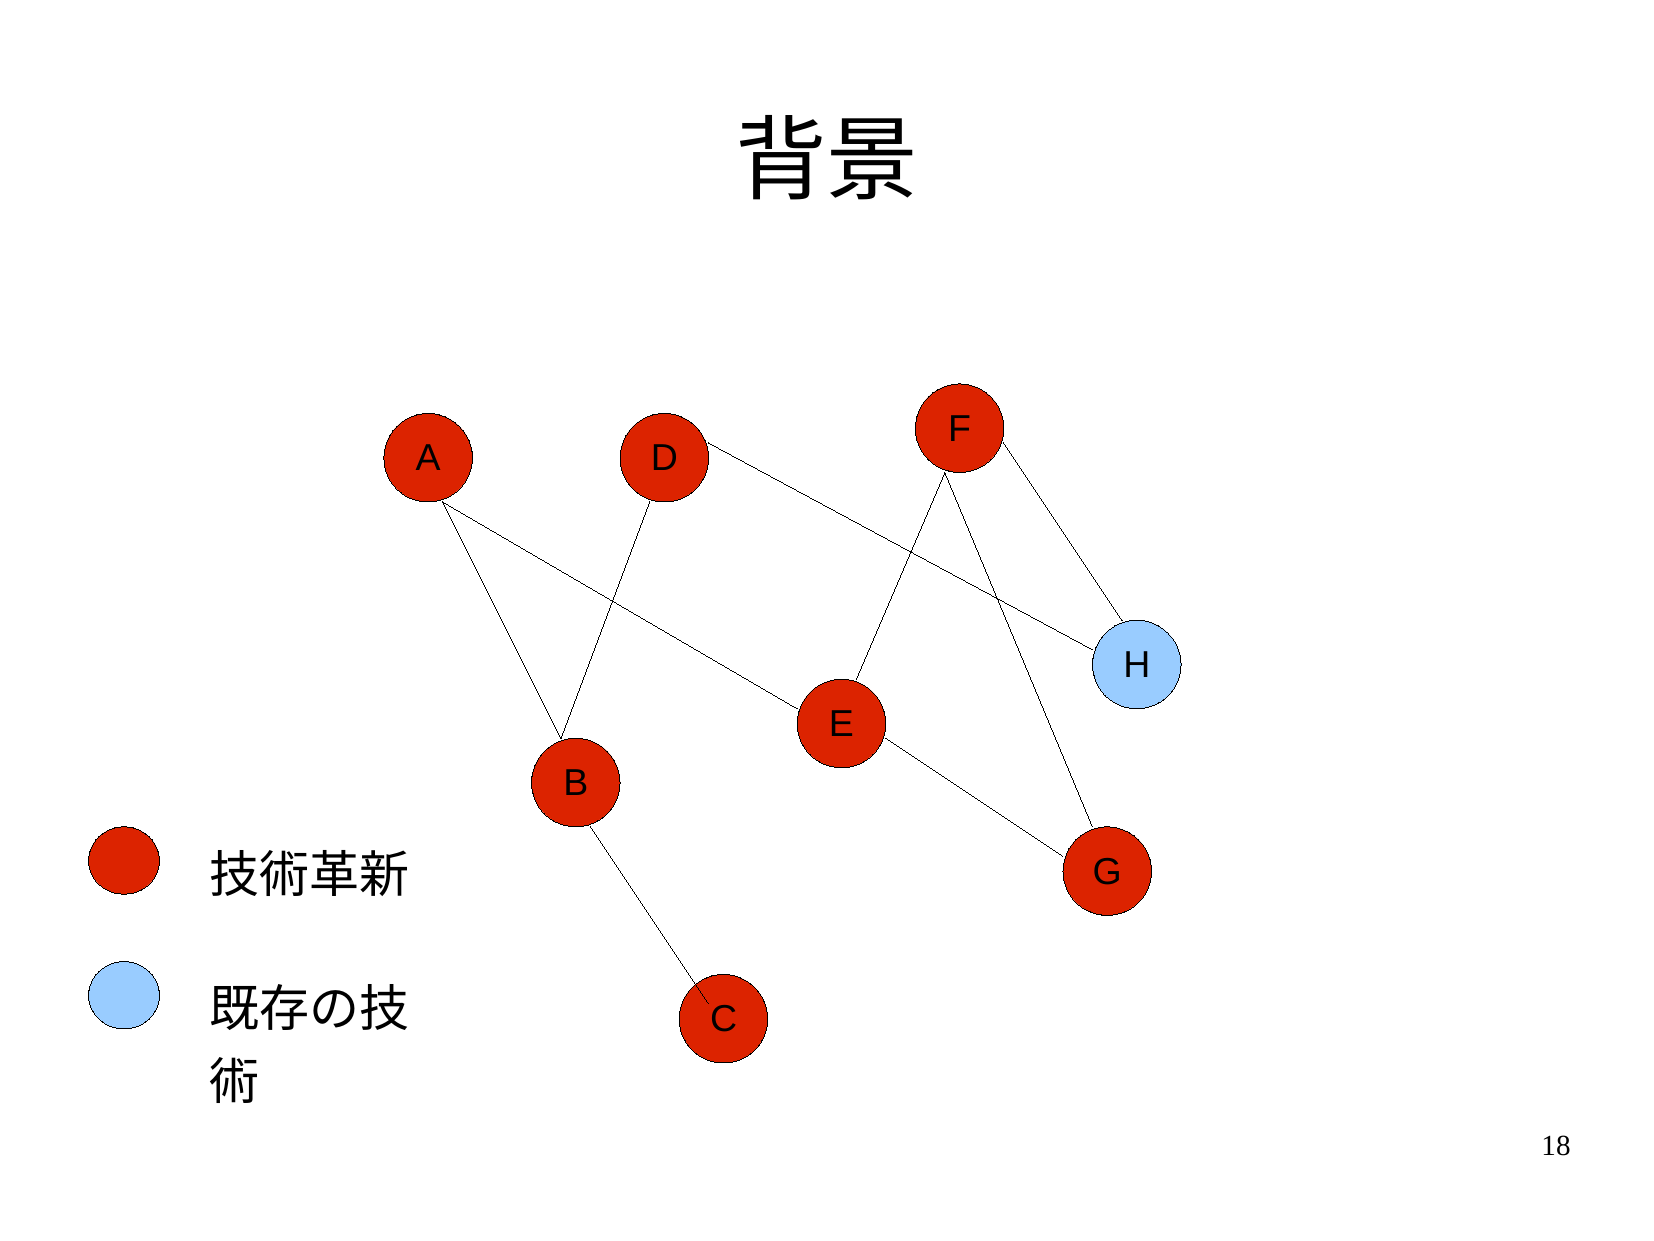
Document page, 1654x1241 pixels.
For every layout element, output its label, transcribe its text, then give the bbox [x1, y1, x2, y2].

text_box C [679, 974, 768, 1063]
text_box H [1092, 620, 1182, 709]
text_box A [383, 413, 473, 502]
text_box E [797, 679, 886, 768]
text_box [88, 826, 160, 895]
text_box D [620, 413, 709, 502]
title 背景 [82, 49, 1571, 257]
text_box F [915, 383, 1004, 473]
text_box 既存の技術 [194, 961, 443, 1093]
text_box 技術革新 [194, 826, 443, 958]
text_box [88, 961, 160, 1029]
text_box G [1062, 826, 1152, 916]
text_box B [531, 738, 621, 827]
list [76, 215, 1565, 1034]
